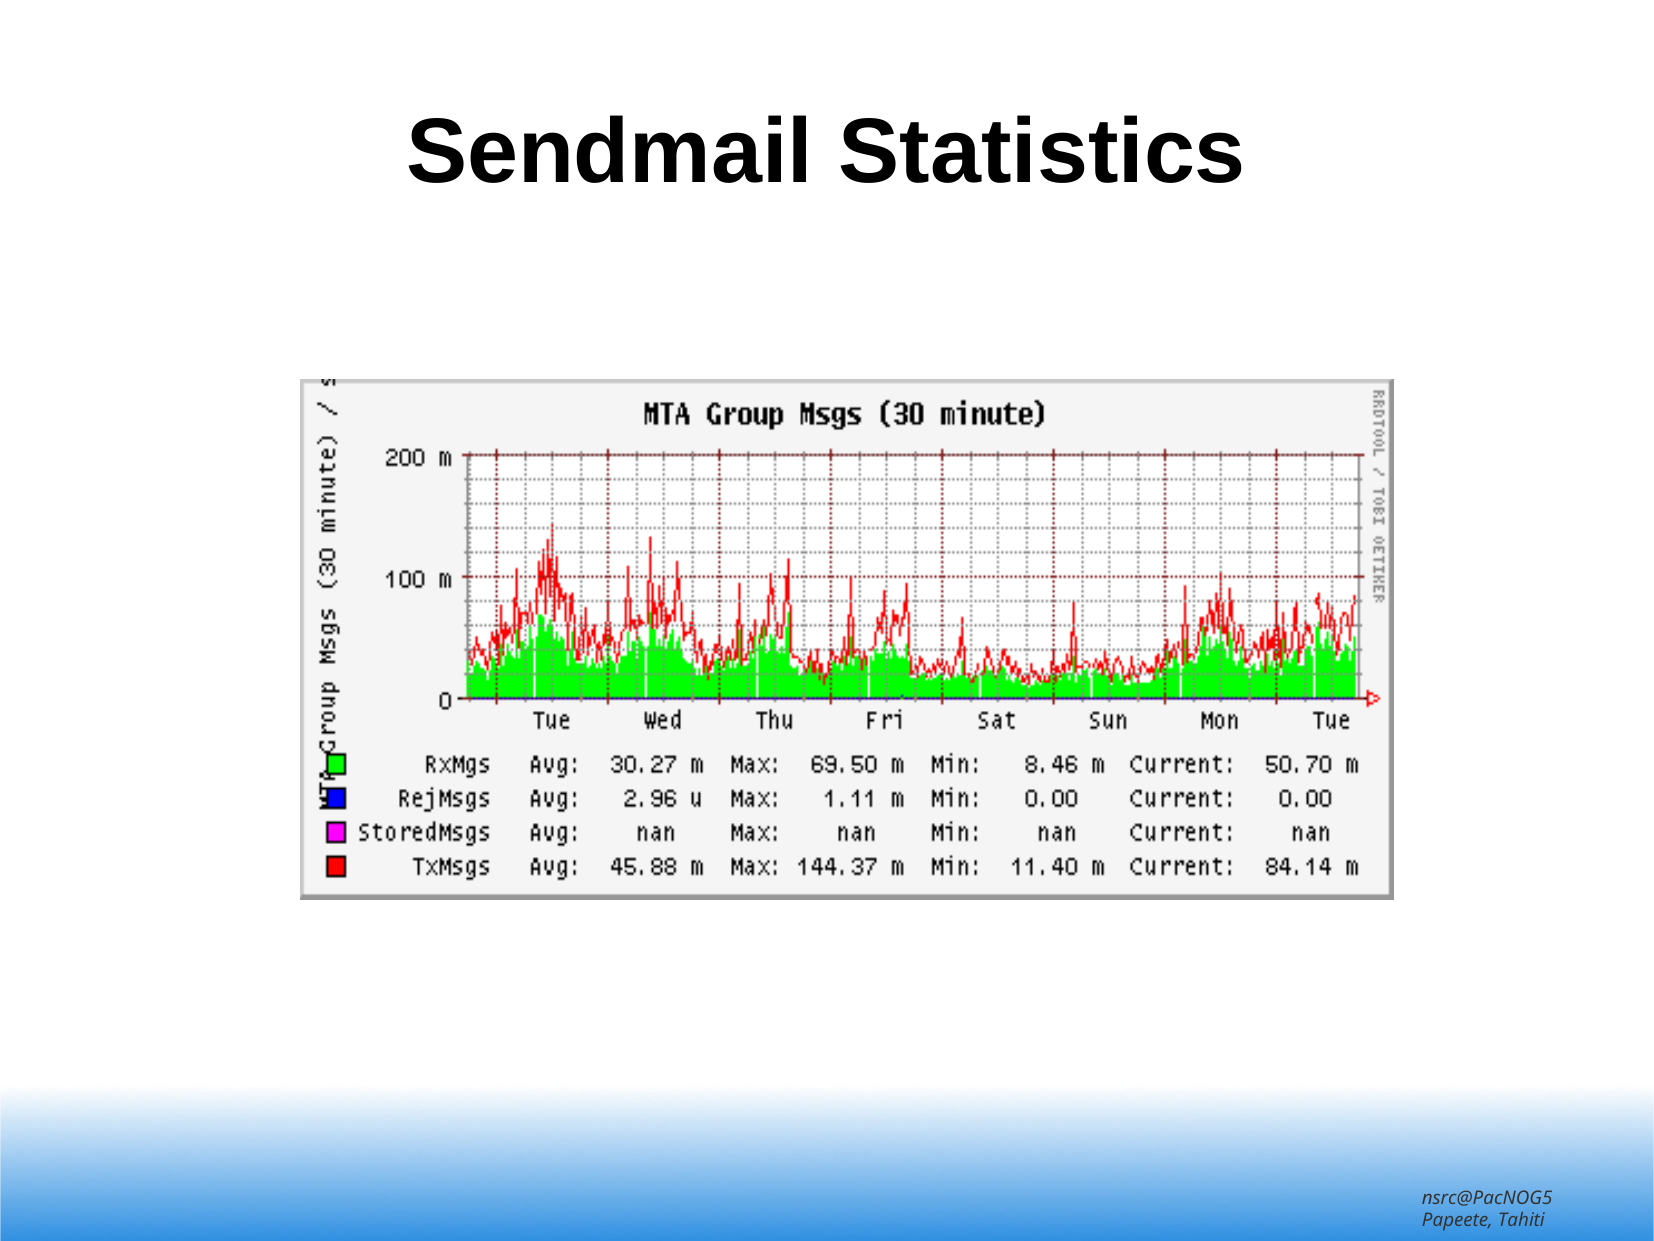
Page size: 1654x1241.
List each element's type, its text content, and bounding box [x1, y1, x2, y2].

title Sendmail Statistics [82, 56, 1571, 249]
picture [300, 379, 1394, 901]
picture [0, 1083, 1654, 1241]
